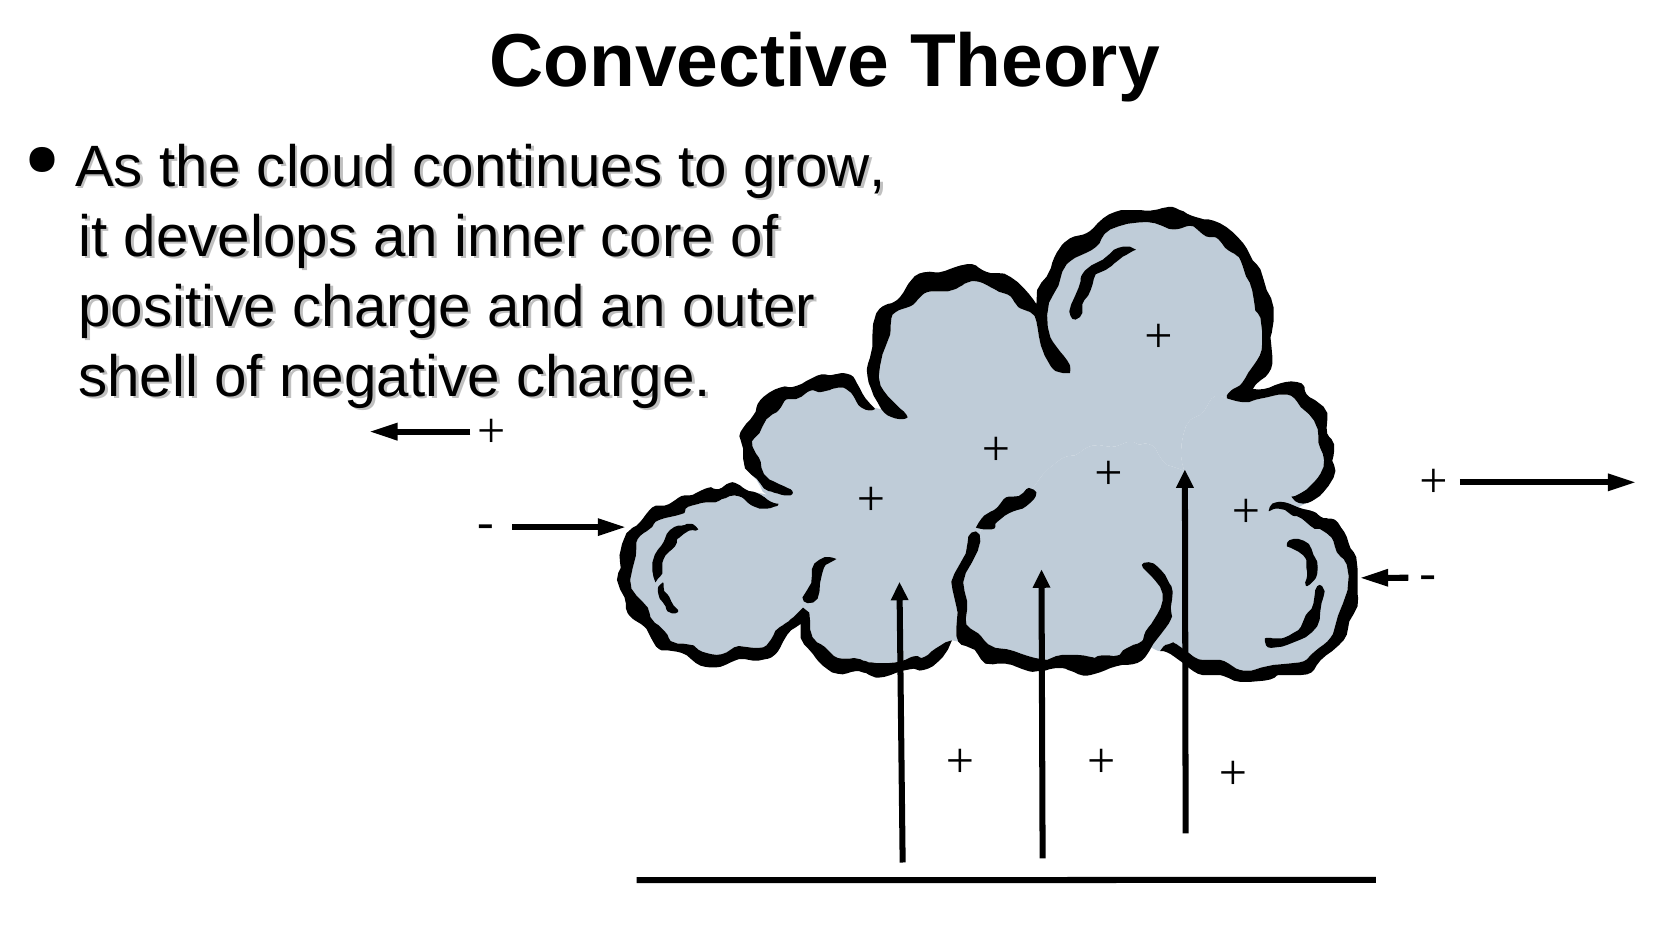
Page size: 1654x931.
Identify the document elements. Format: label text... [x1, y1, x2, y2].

title Convective Theory [0, 5, 1654, 107]
text_box + - [462, 389, 638, 557]
text_box + [1129, 294, 1205, 371]
text_box As the cloud continues to grow, it develops an inner core of positive charge and an outer shell of negative charge. [10, 120, 912, 416]
text_box + [1072, 719, 1148, 796]
text_box + [967, 407, 1043, 483]
text_box + - [1404, 440, 1530, 608]
text_box + [1203, 732, 1292, 808]
text_box + [1217, 469, 1268, 546]
picture [611, 203, 1362, 686]
text_box + [842, 457, 918, 533]
text_box + [1079, 432, 1143, 508]
text_box + [931, 719, 994, 796]
